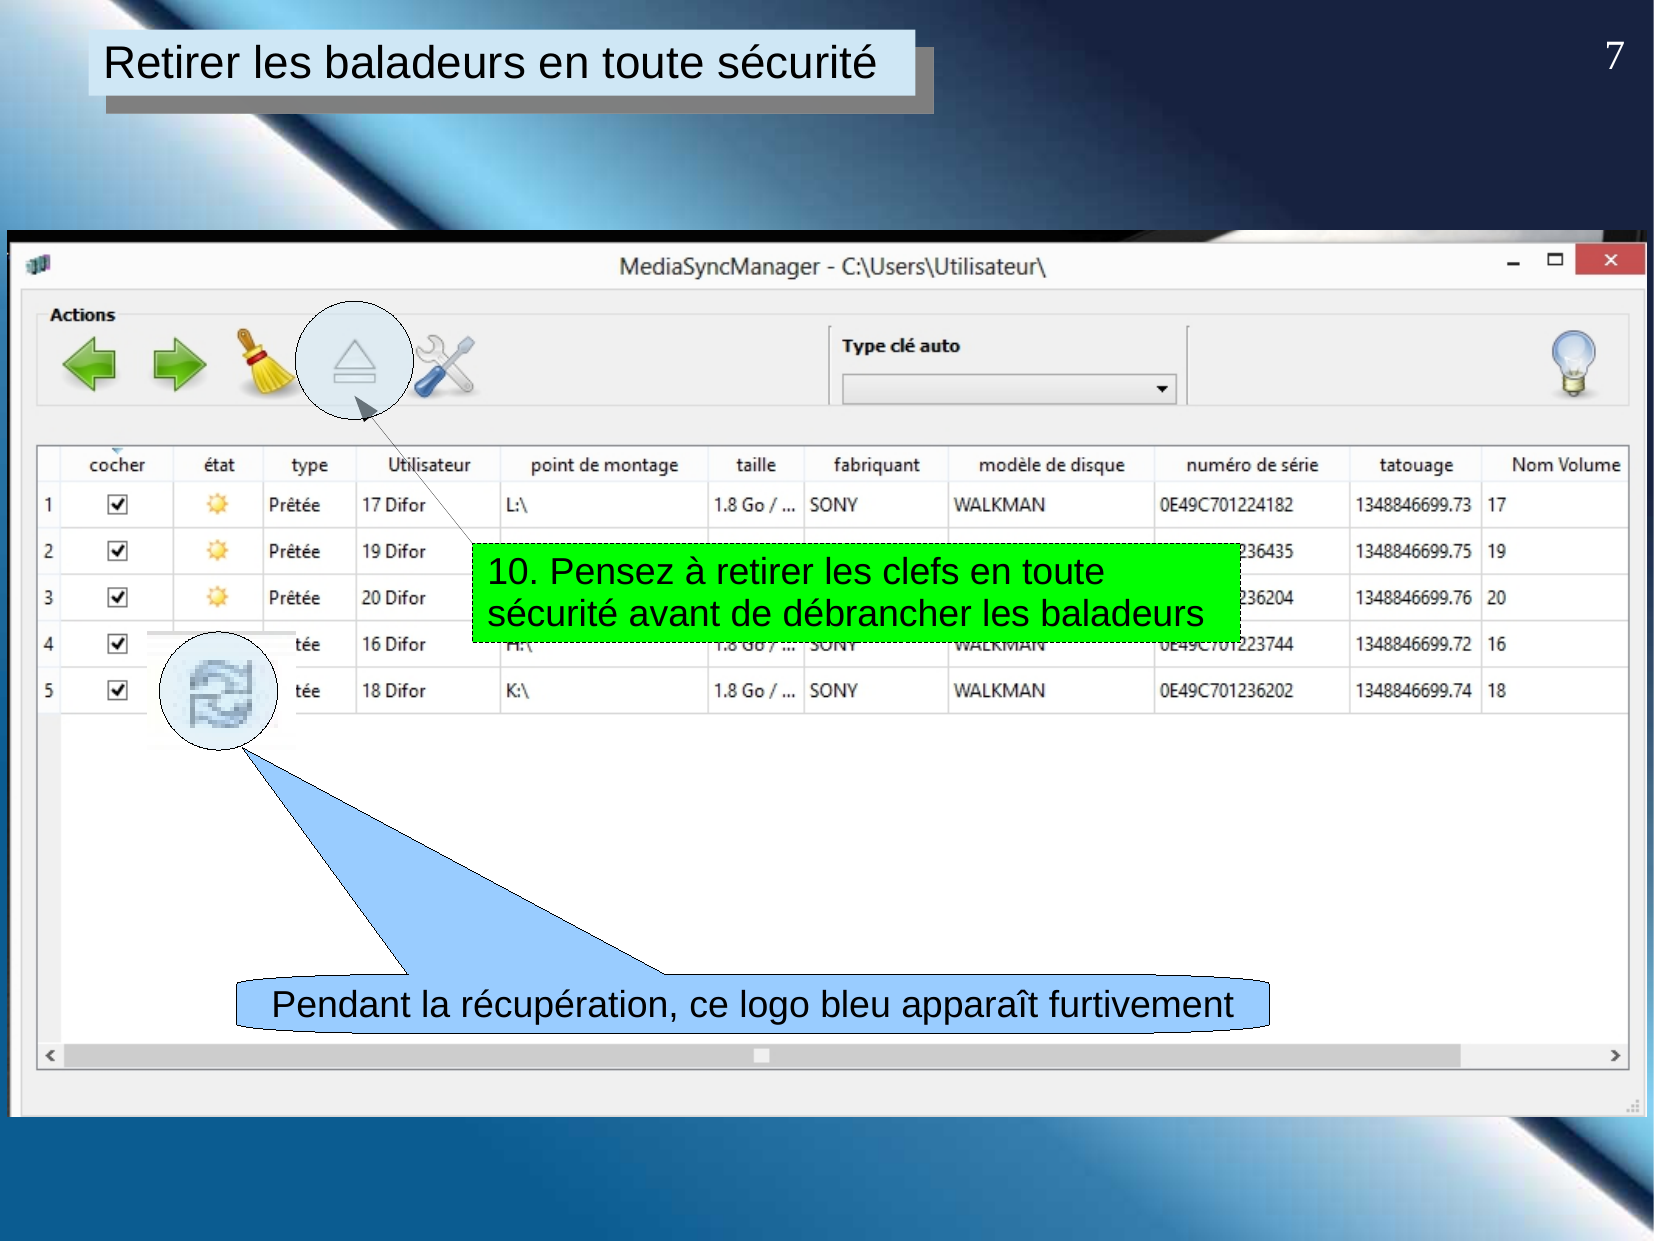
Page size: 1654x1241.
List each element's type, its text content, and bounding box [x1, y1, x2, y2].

text_box 10. Pensez à retirer les clefs en toute sécurité avant de débrancher les baladeurs [472, 543, 1241, 643]
text_box Retirer les baladeurs en toute sécurité [88, 29, 916, 96]
text_box [159, 631, 278, 751]
picture [0, 0, 1654, 1241]
text_box Pendant la récupération, ce logo bleu apparaît furtivement [236, 747, 1270, 1034]
text_box [295, 301, 414, 420]
